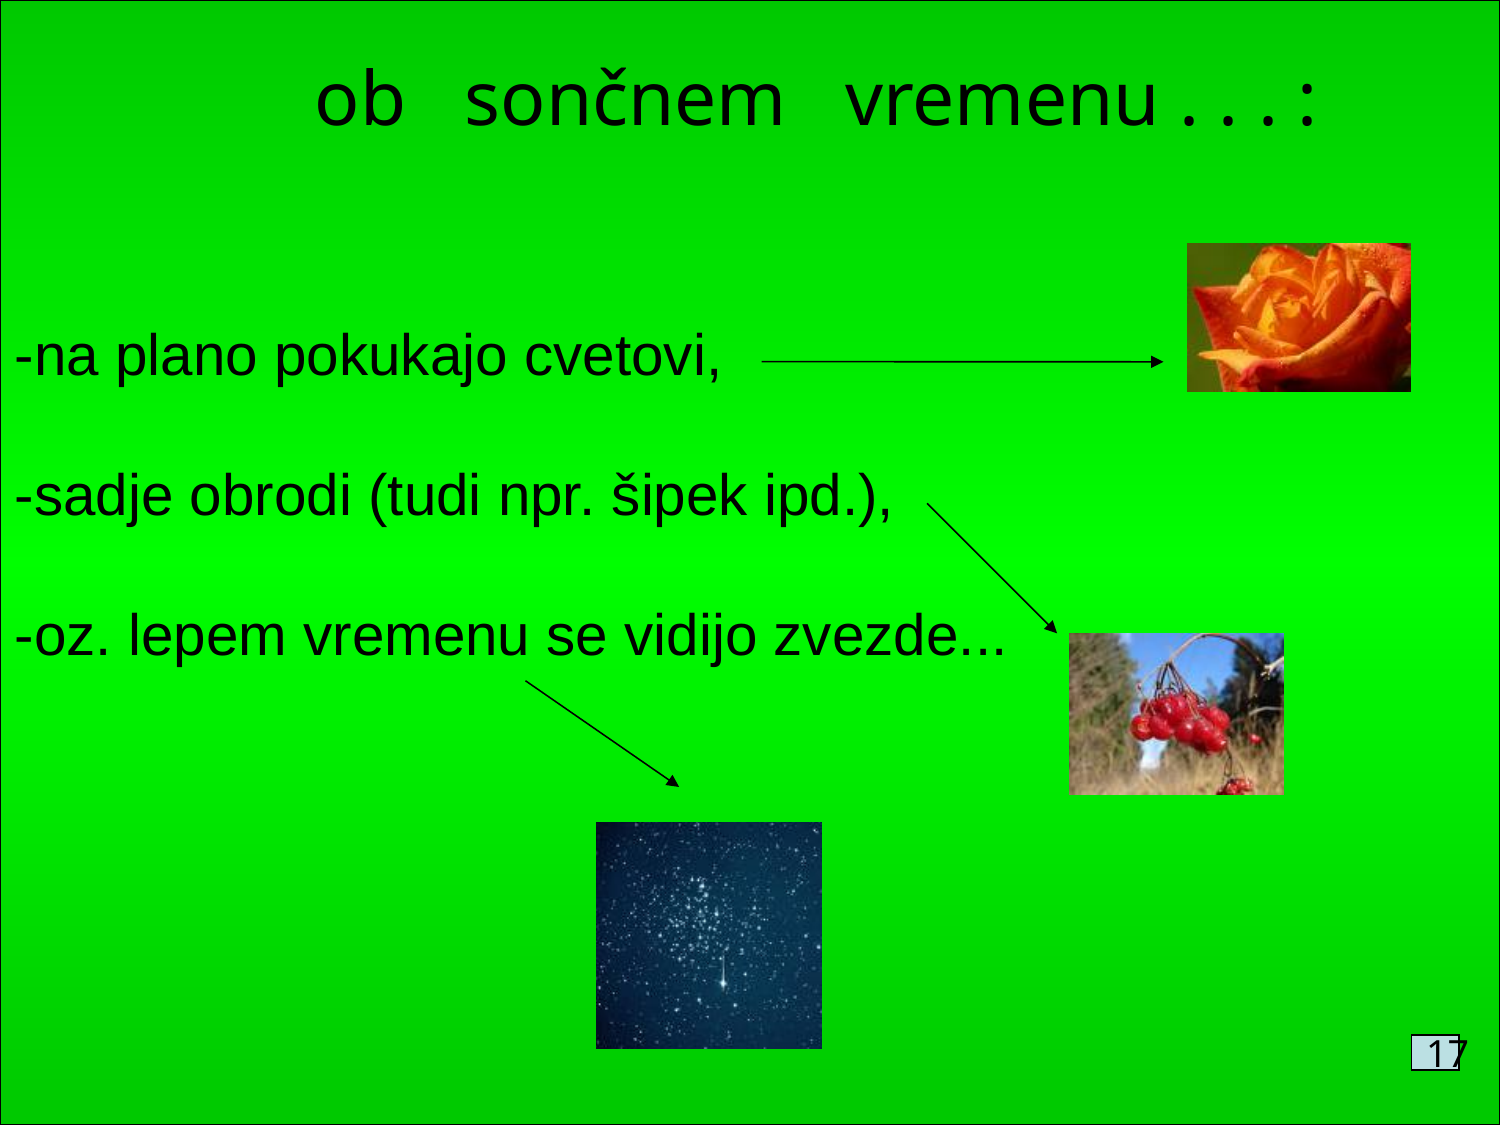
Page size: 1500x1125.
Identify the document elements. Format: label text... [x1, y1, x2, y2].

picture [596, 822, 822, 1049]
text_box ob sončnem vremenu . . . : [230, 42, 1404, 206]
picture [1069, 633, 1284, 795]
text_box 17 [1411, 1034, 1459, 1071]
text_box -na plano pokukajo cvetovi, -sadje obrodi (tudi npr. šipek ipd.), -oz. lepem vremenu se vidijo zvezde... [0, 0, 1500, 1125]
picture [1187, 243, 1411, 392]
